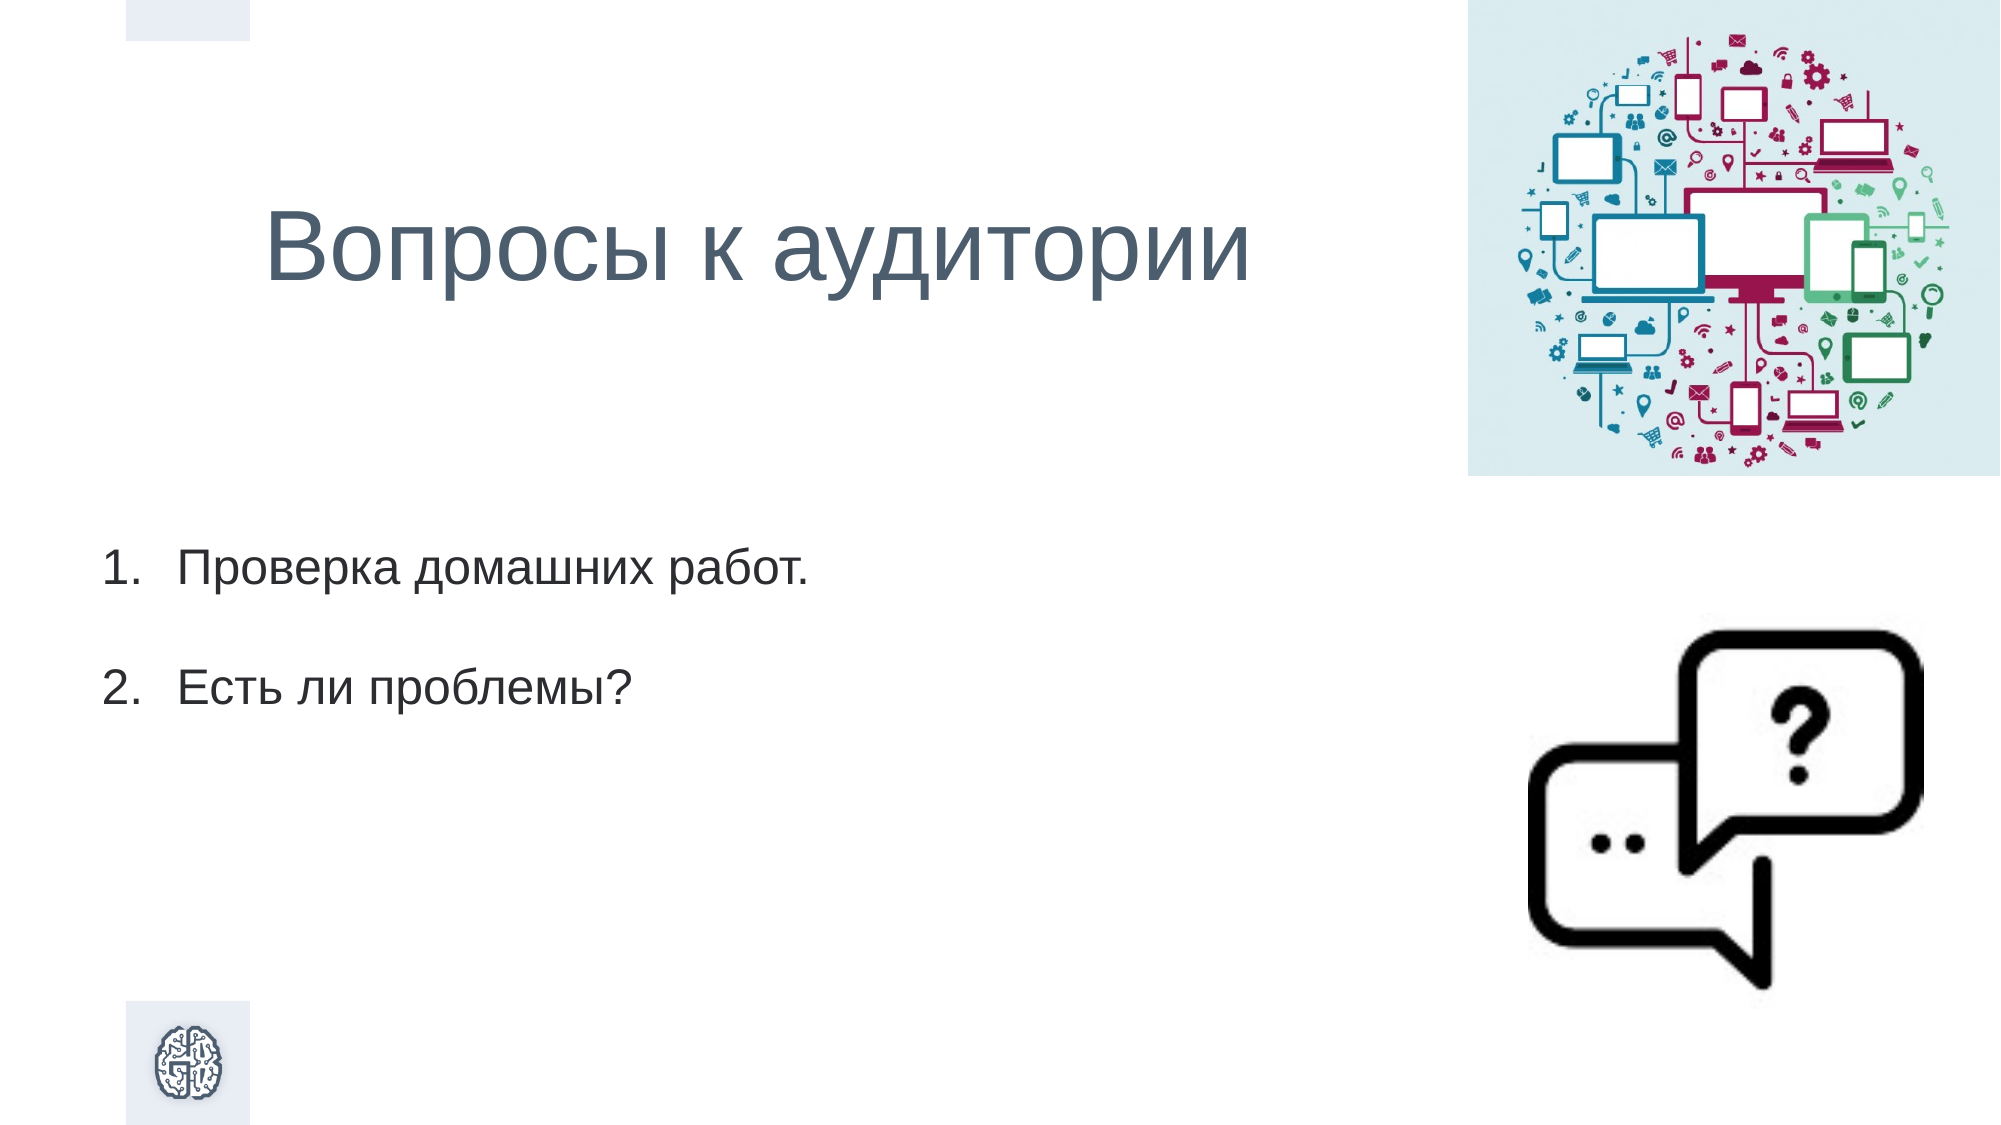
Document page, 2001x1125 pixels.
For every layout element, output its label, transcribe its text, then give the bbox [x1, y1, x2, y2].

picture [1468, 0, 2000, 476]
title Вопросы к аудитории [248, 124, 1468, 339]
list Проверка домашних работ. Есть ли проблемы? [86, 339, 1591, 849]
picture [1528, 613, 1924, 1009]
picture [144, 1016, 232, 1110]
